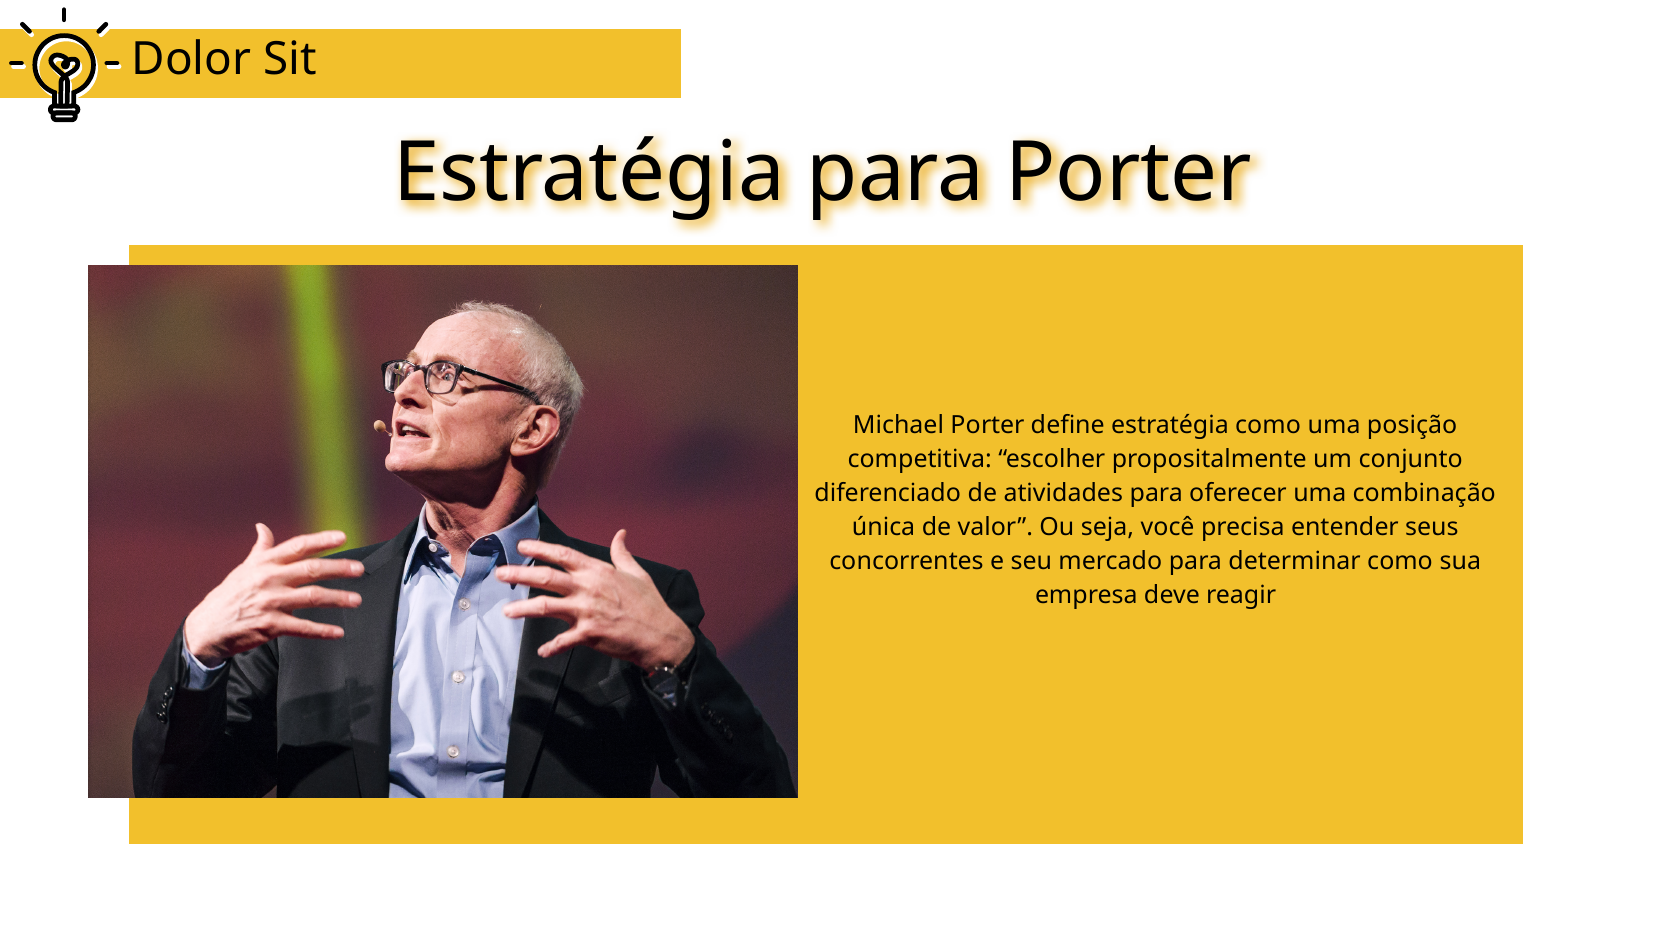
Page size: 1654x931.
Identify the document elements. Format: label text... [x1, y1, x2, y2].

picture [88, 265, 798, 798]
text_box Michael Porter define estratégia como uma posição competitiva: “escolher propositalmente um conjunto diferenciado de atividades para oferecer uma combinação única de valor”. Ou seja, você precisa entender seus concorrentes e seu mercado para determinar como sua empresa deve reagir [798, 338, 1515, 680]
title Estratégia para Porter [265, 88, 1381, 248]
title Dolor Sit [131, 16, 578, 97]
